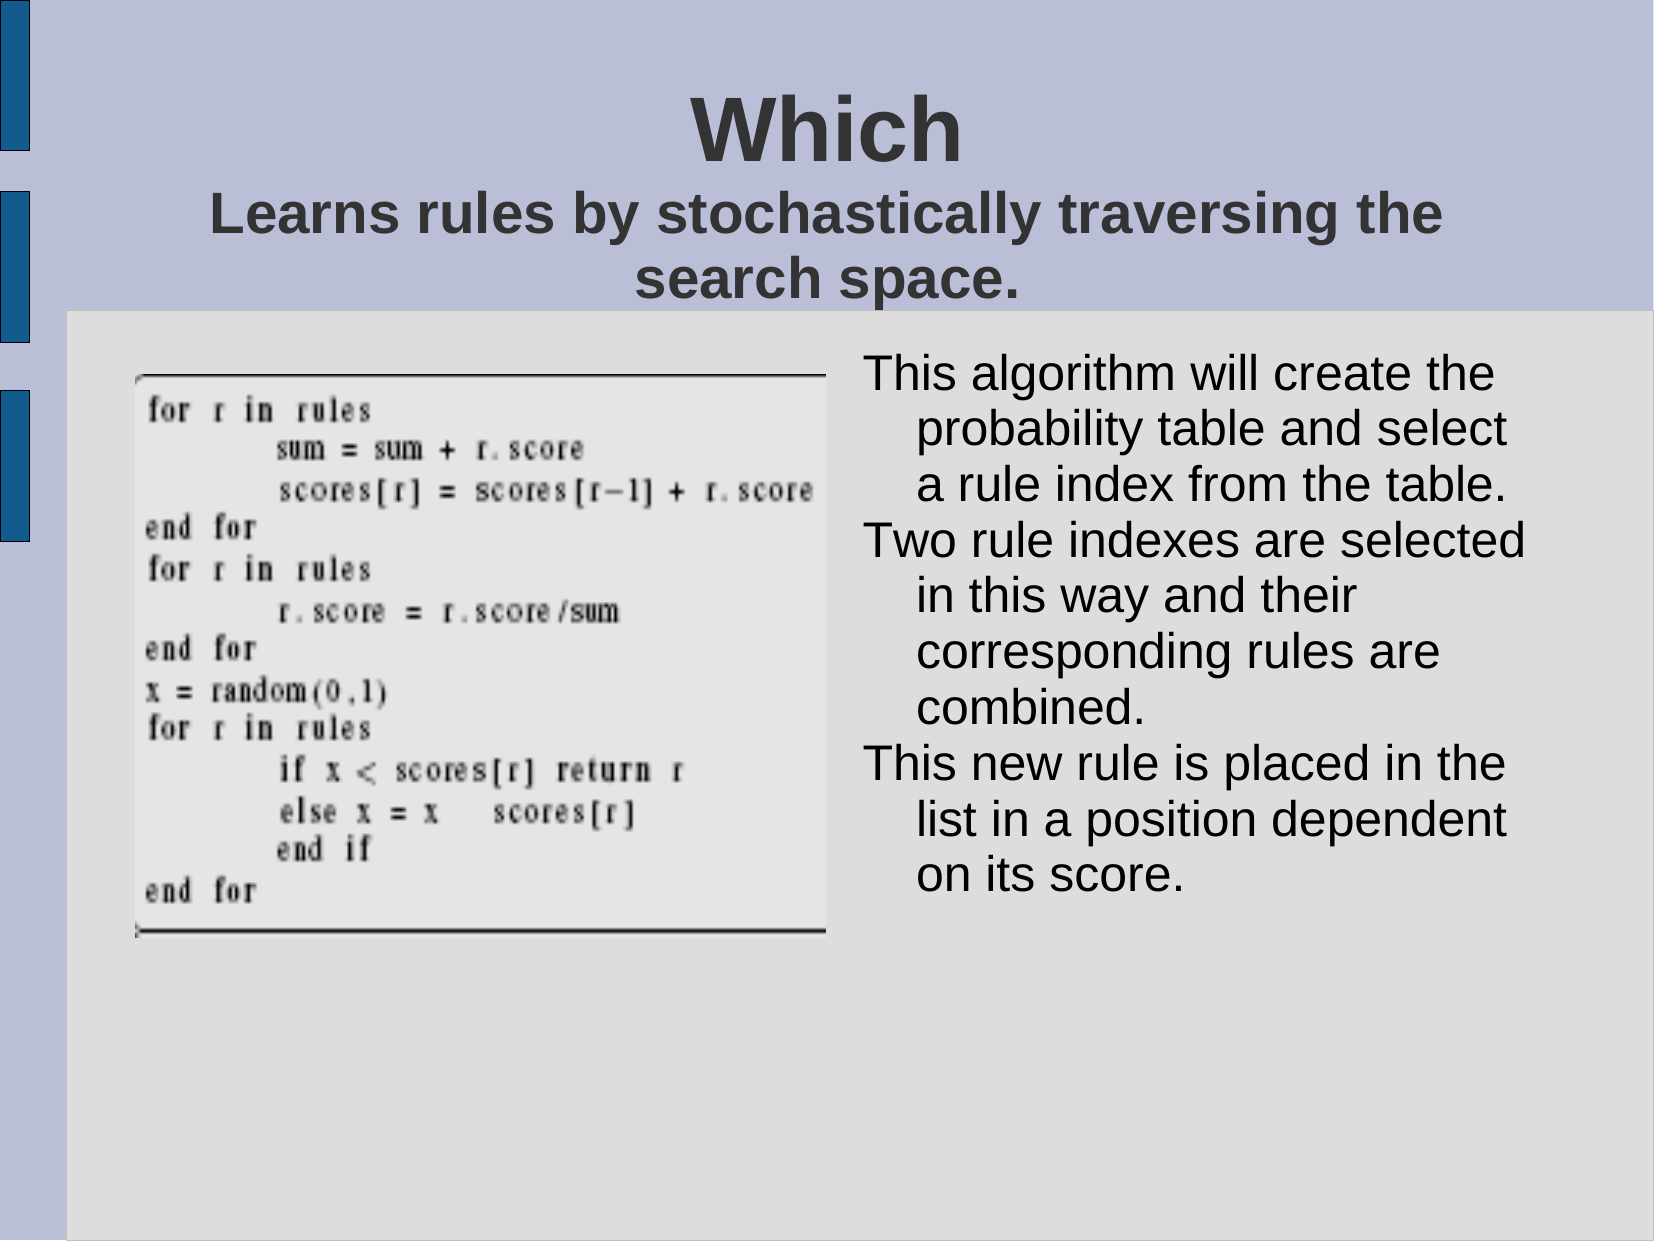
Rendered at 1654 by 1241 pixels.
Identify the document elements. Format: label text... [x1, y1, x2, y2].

list This algorithm will create the probability table and select a rule index from the table. Two rule indexes are selected in this way and their corresponding rules are combined. This new rule is placed in the list in a position dependent on its score. [845, 344, 1535, 1127]
picture [135, 374, 826, 938]
title Which Learns rules by stochastically traversing the search space. [121, 76, 1534, 313]
text_box [112, 339, 751, 1126]
